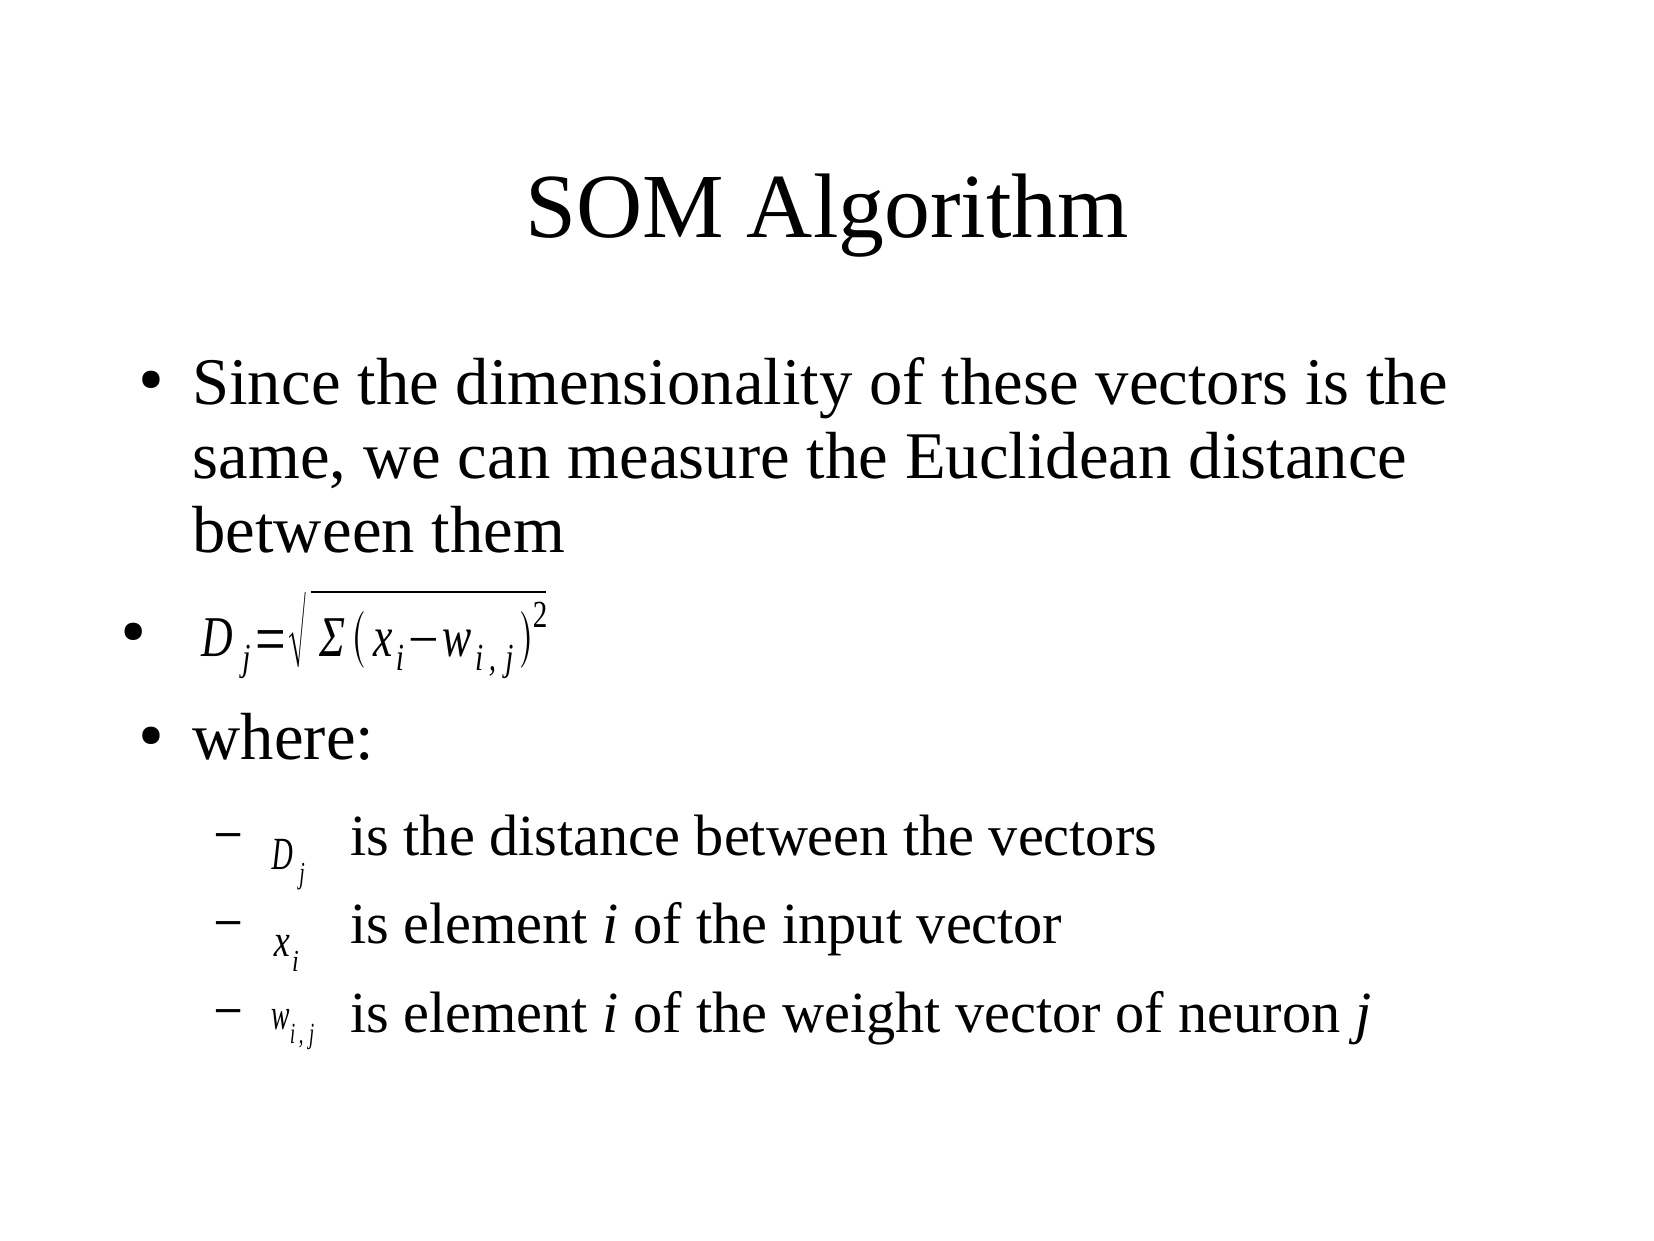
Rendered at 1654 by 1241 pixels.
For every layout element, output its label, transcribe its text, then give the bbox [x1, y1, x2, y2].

chart [262, 828, 316, 892]
chart [187, 587, 563, 681]
chart [262, 916, 312, 979]
title SOM Algorithm [121, 102, 1534, 311]
list Since the dimensionality of these vectors is the same, we can measure the Euclidean distance between them where: is the distance between the vectors is element i of the input vector is element i of the weight vector of neuron j [121, 344, 1534, 1127]
chart [262, 991, 325, 1051]
